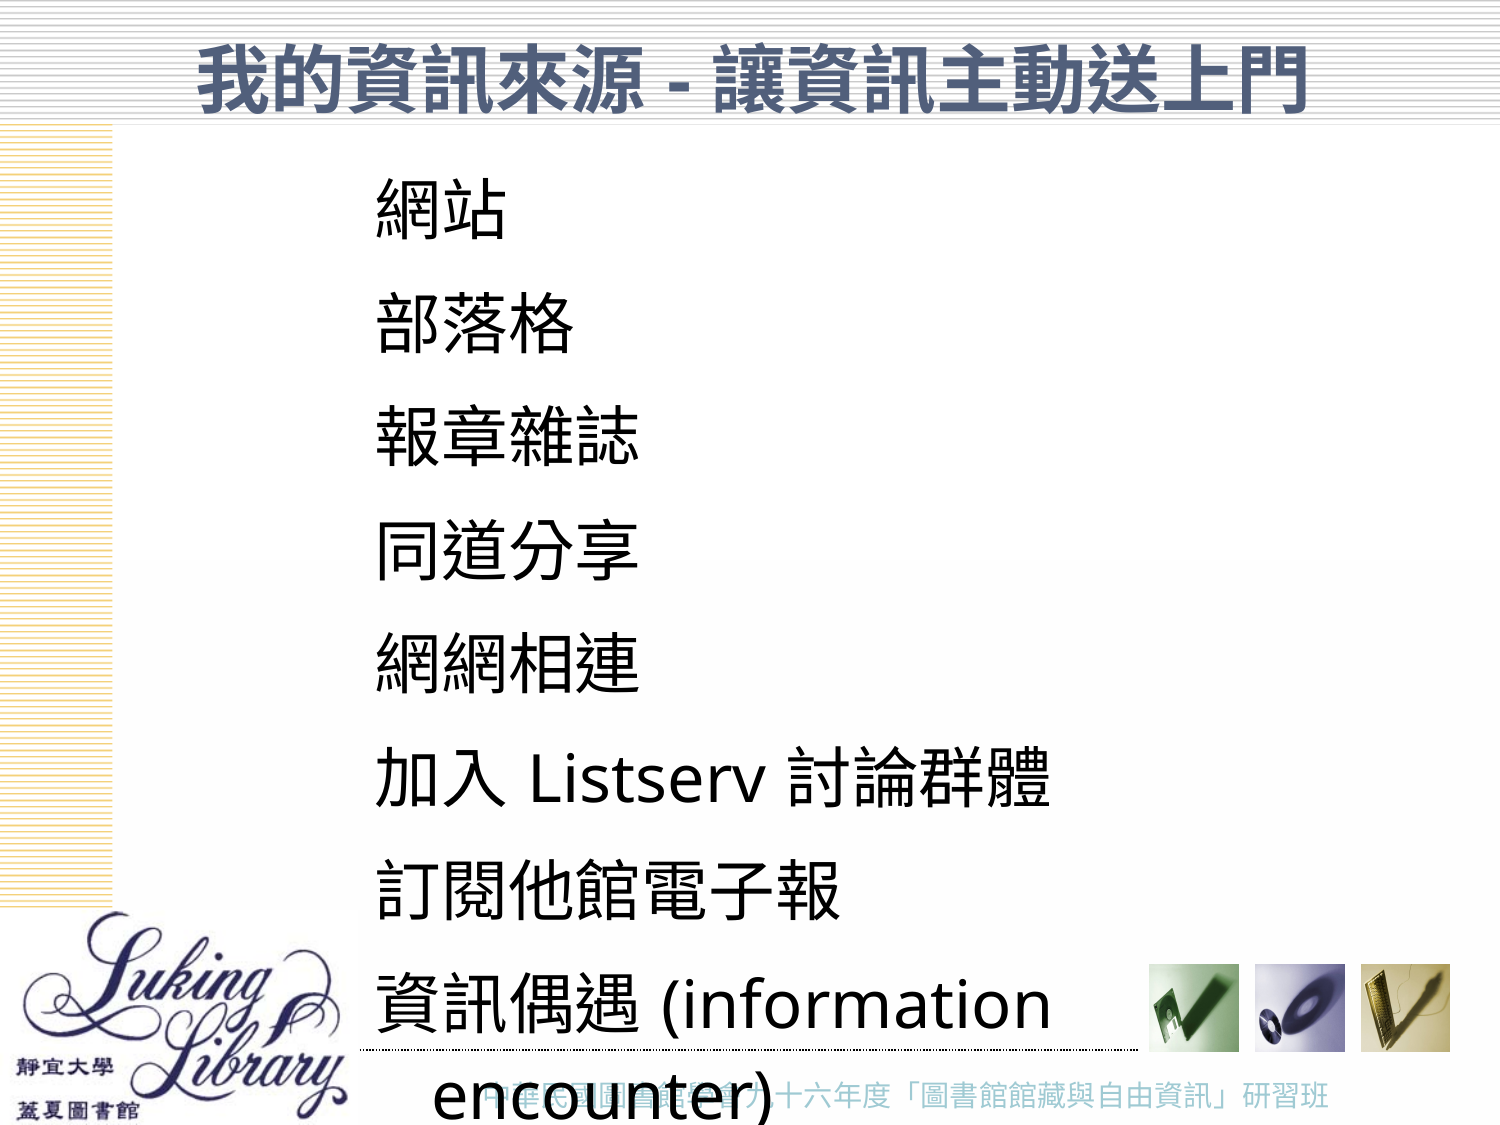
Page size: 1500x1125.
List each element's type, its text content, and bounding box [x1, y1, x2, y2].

title 我的資訊來源-讓資訊主動送上門 [74, 22, 1433, 128]
picture [0, 0, 1500, 1125]
list 網站 部落格 報章雜誌 同道分享 網網相連 加入Listserv討論群體 訂閱他館電子報 資訊偶遇(information encounter) 資訊有價，花錢訂購 [360, 149, 1413, 1099]
picture [1413, 964, 1450, 1052]
